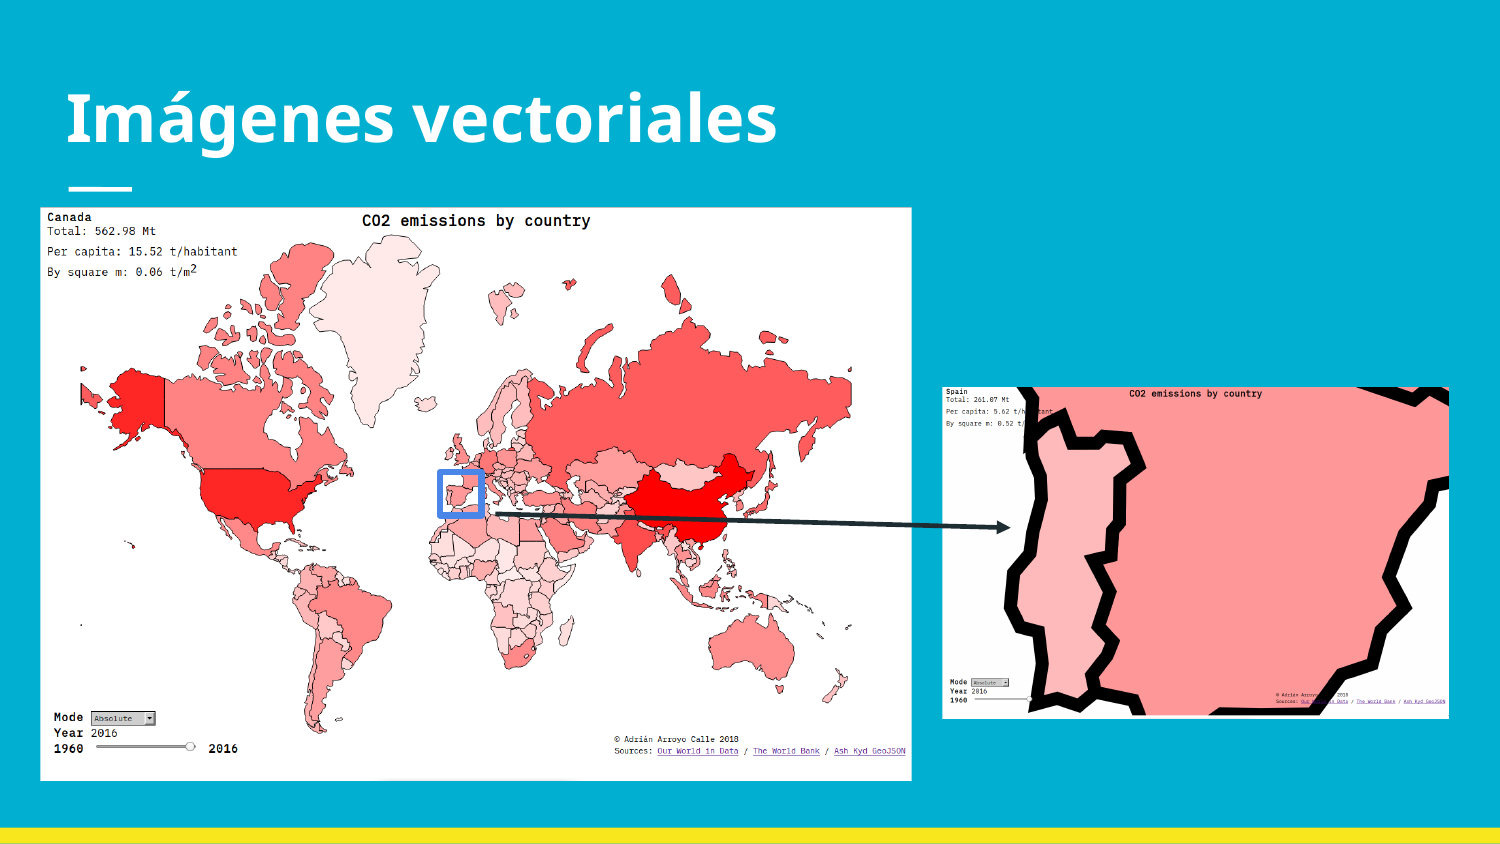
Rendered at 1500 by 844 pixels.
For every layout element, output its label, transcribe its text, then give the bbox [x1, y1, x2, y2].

title Imágenes vectoriales [51, 61, 1449, 167]
picture [40, 207, 912, 781]
picture [942, 387, 1449, 720]
